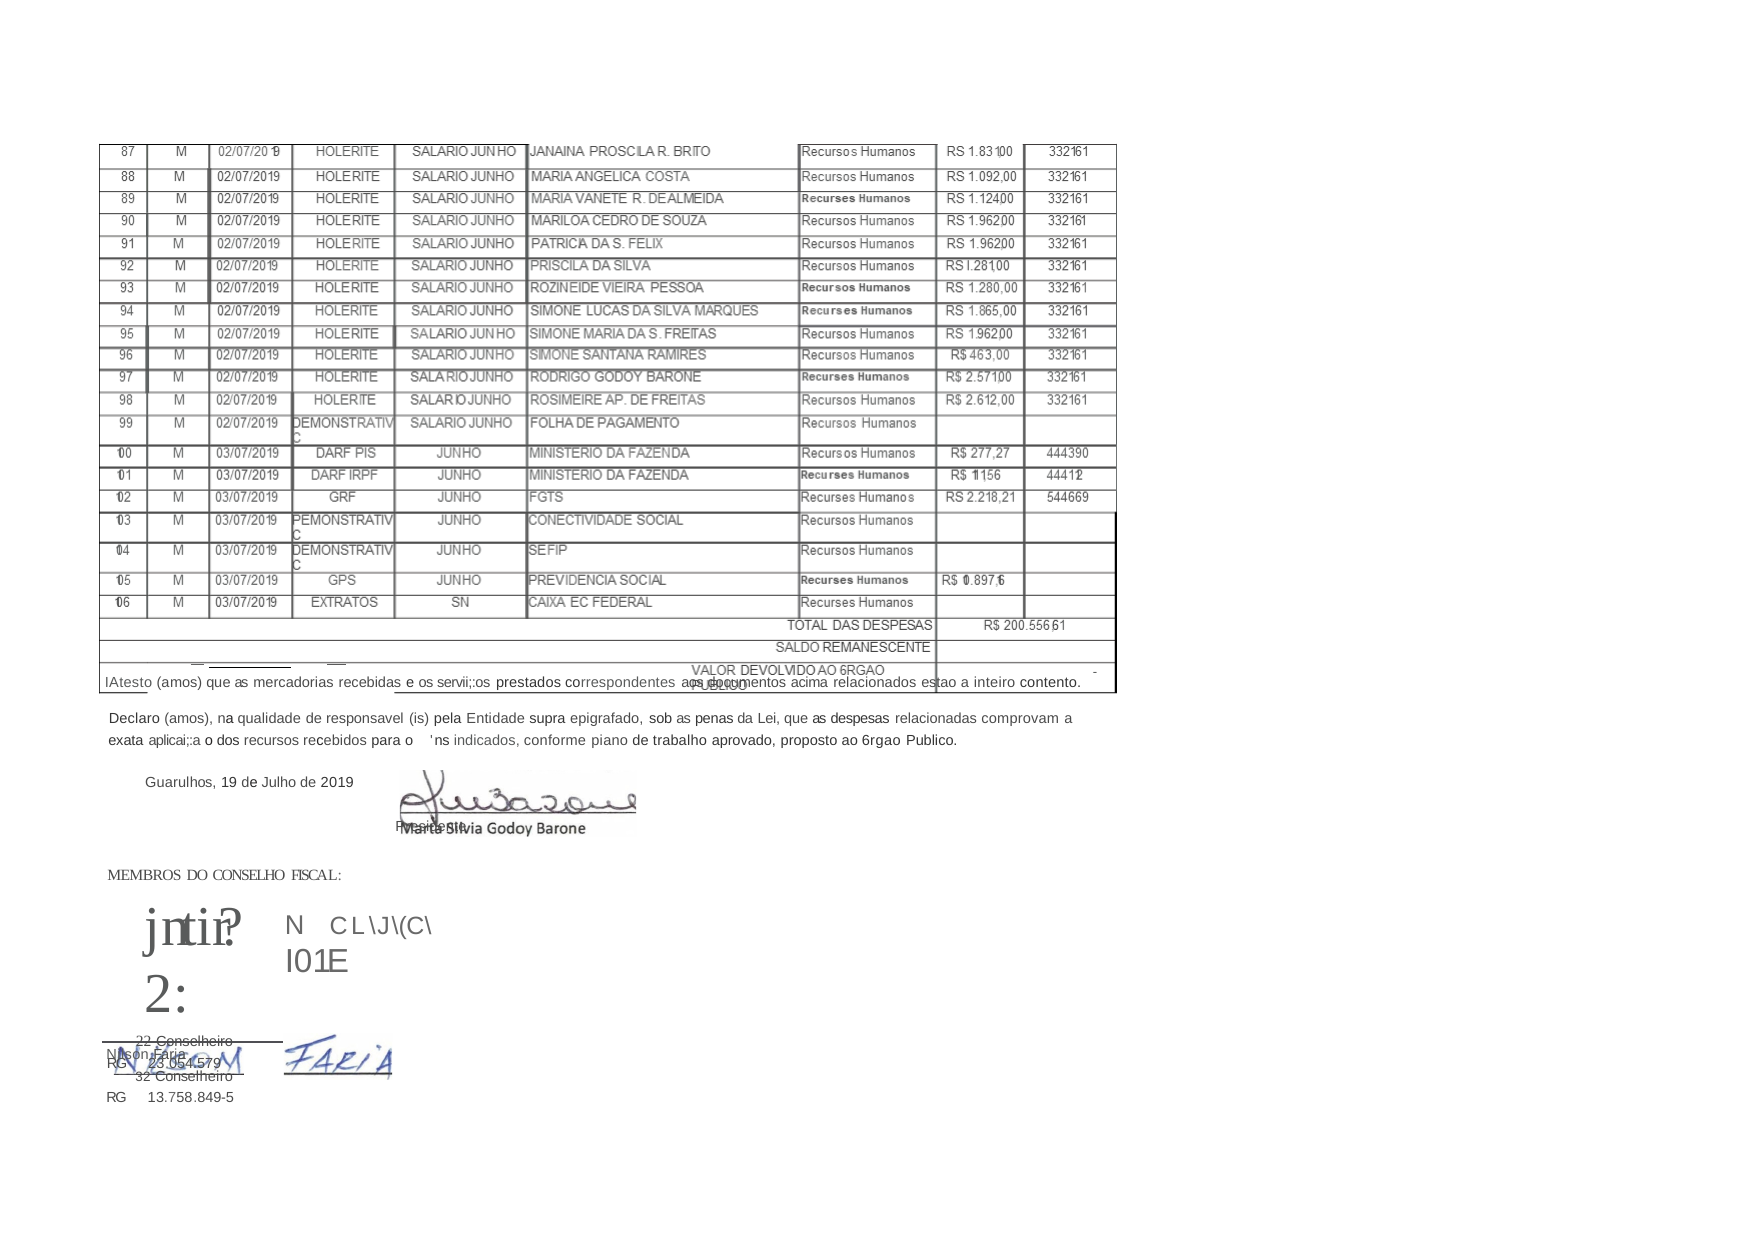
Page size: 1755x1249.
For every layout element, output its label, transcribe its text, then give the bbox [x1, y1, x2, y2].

text_box jntir?2: 22 Conselheiro RG 23.054.579 [104, 888, 249, 998]
text_box Nilson Faria 32 Conselheiro RG 13.758.849-5 [104, 1044, 237, 1108]
text_box N CL\J\(C\ I01E [282, 907, 486, 945]
text_box IAtesto (amos) que as mercadorias recebidas e os servii;:os prestados correspondentes aos documentos acima relacionados estao a inteiro contento. Declaro (amos), na qualidade de responsavel (is) pela Entidade supra epigrafado, sob as penas da Lei, que as despesas relacionadas comprovam a exata aplicai;:a o dos recursos recebidos para o 'ns indicados, conforme piano de trabalho aprovado, proposto ao 6rgao Publico. Guarulhos, 19 de Julho de 2019 Presidente MEMBROS DO CONSELHO FISCAL: [102, 702, 1100, 883]
text_box [284, 1034, 392, 1080]
picture [99, 140, 1117, 702]
text_box [231, 1043, 244, 1074]
